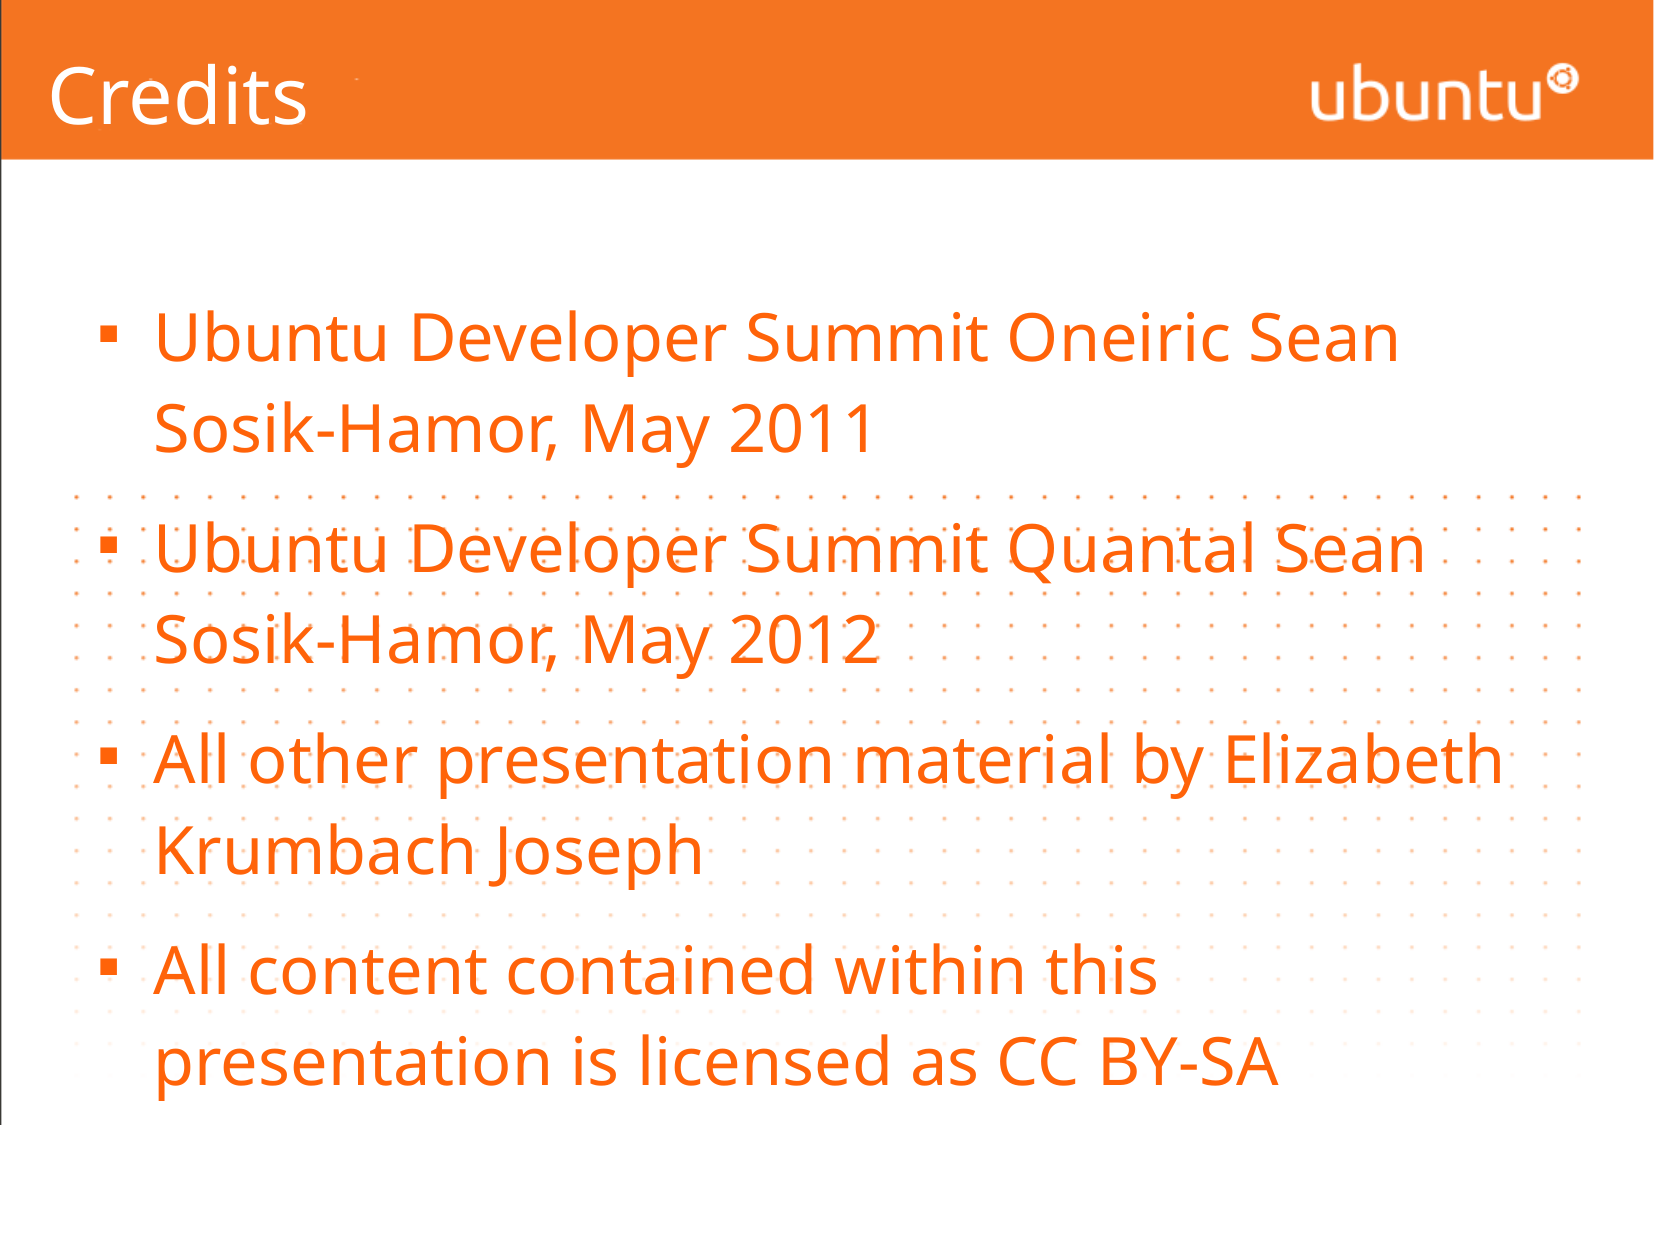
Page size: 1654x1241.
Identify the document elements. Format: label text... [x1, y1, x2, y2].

list Ubuntu Developer Summit Oneiric Sean Sosik-Hamor, May 2011 Ubuntu Developer Summit Quantal Sean Sosik-Hamor, May 2012 All other presentation material by Elizabeth Krumbach Joseph All content contained within this presentation is licensed as CC BY-SA [82, 290, 1571, 1109]
title Credits [47, 29, 1276, 158]
picture [0, 0, 1654, 1125]
